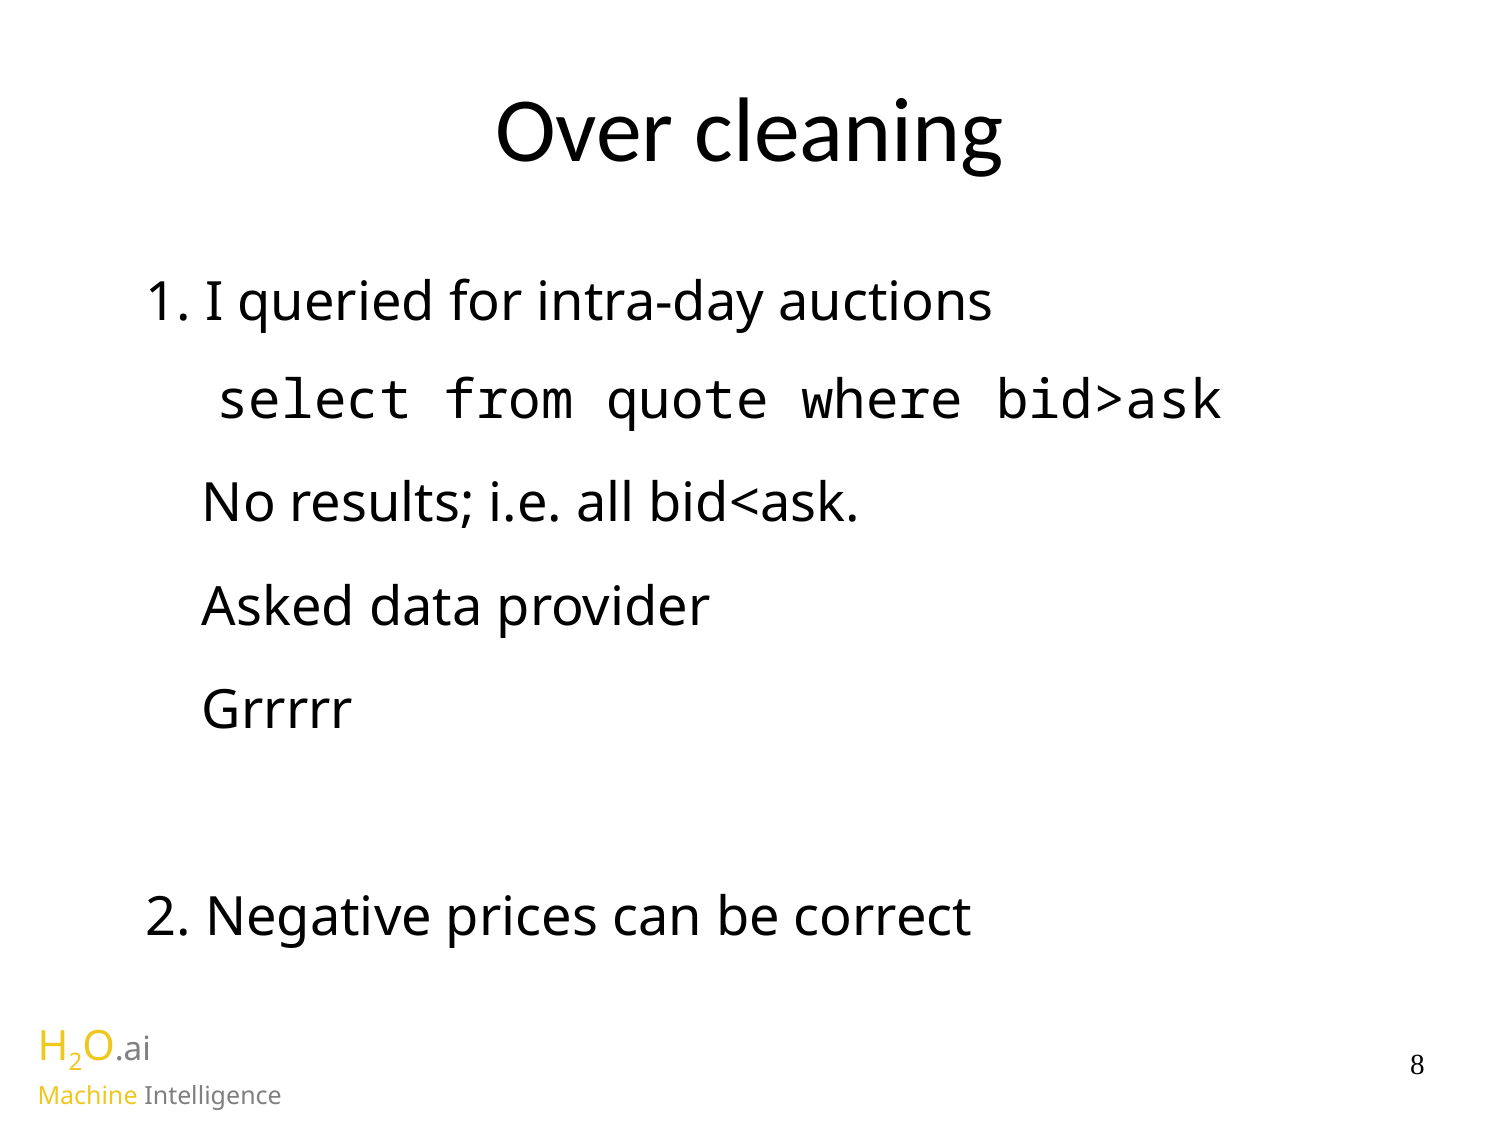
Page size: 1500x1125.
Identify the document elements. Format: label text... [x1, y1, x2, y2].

title Over cleaning [75, 15, 1425, 262]
list 1. I queried for intra-day auctions select from quote where bid>ask No results; i.e. all bid<ask. Asked data provider Grrrrr 2. Negative prices can be correct [75, 262, 1425, 1125]
